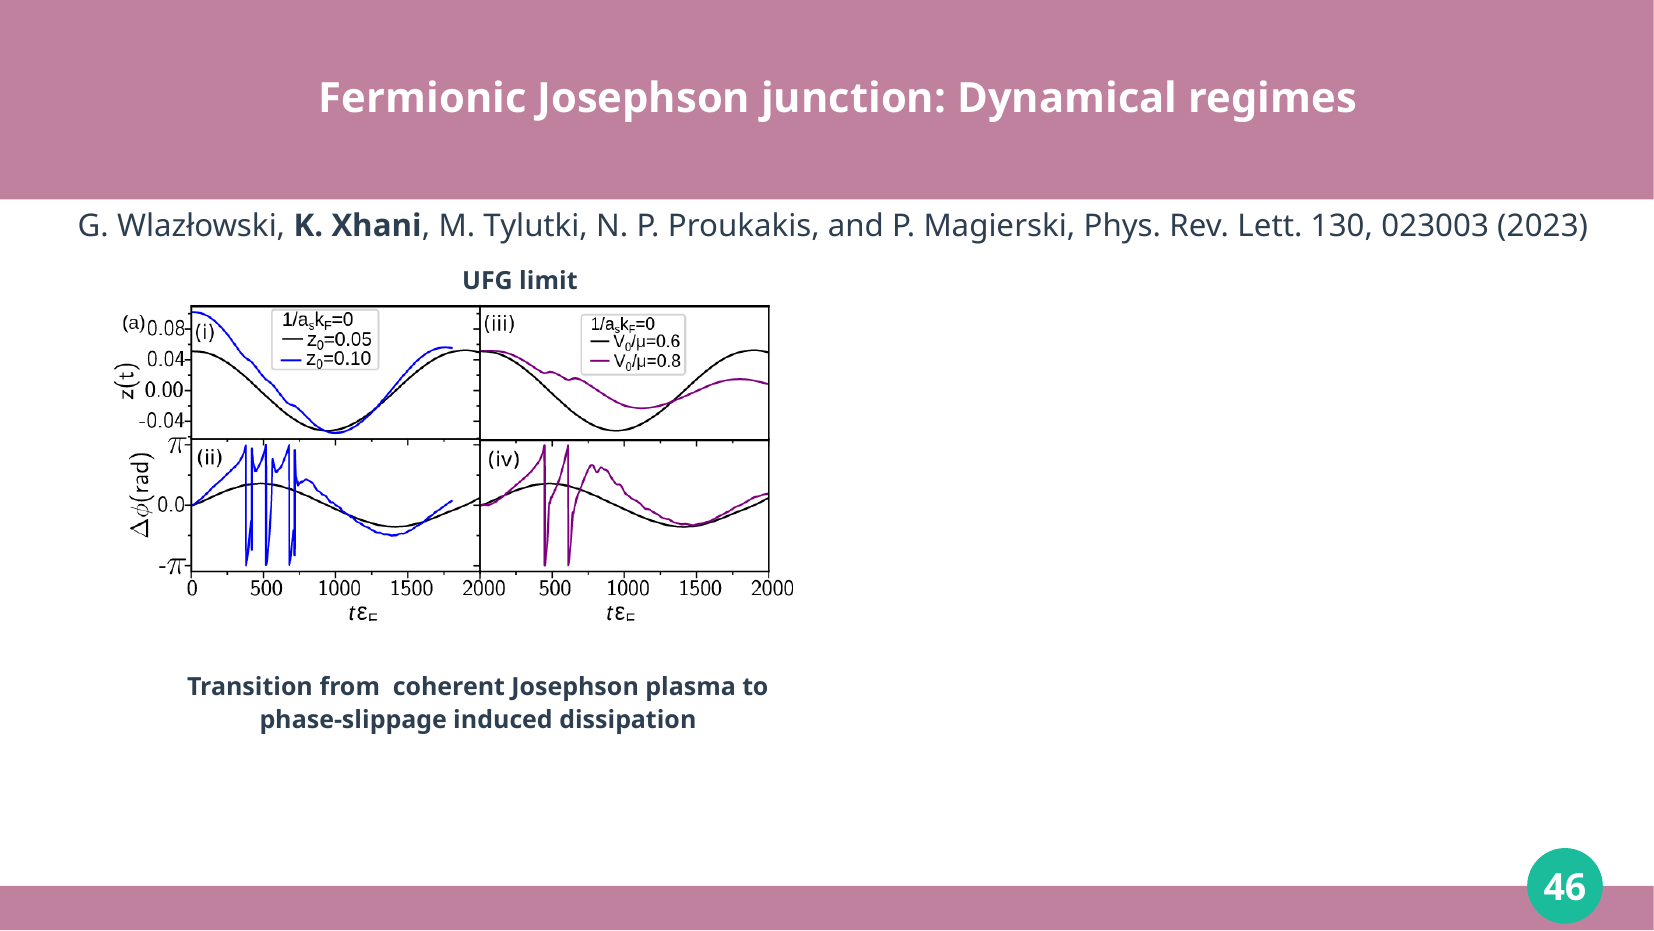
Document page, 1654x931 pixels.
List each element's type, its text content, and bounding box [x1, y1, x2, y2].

picture [106, 289, 798, 621]
text_box G. Wlazłowski, K. Xhani, M. Tylutki, N. P. Proukakis, and P. Magierski, Phys. Rev. Lett. 130, 023003 (2023) [21, 194, 1647, 255]
text_box UFG limit [425, 252, 615, 308]
title Fermionic Josephson junction: Dynamical regimes [318, 37, 1654, 155]
text_box Transition from coherent Josephson plasma to phase-slippage induced dissipation [153, 672, 804, 733]
